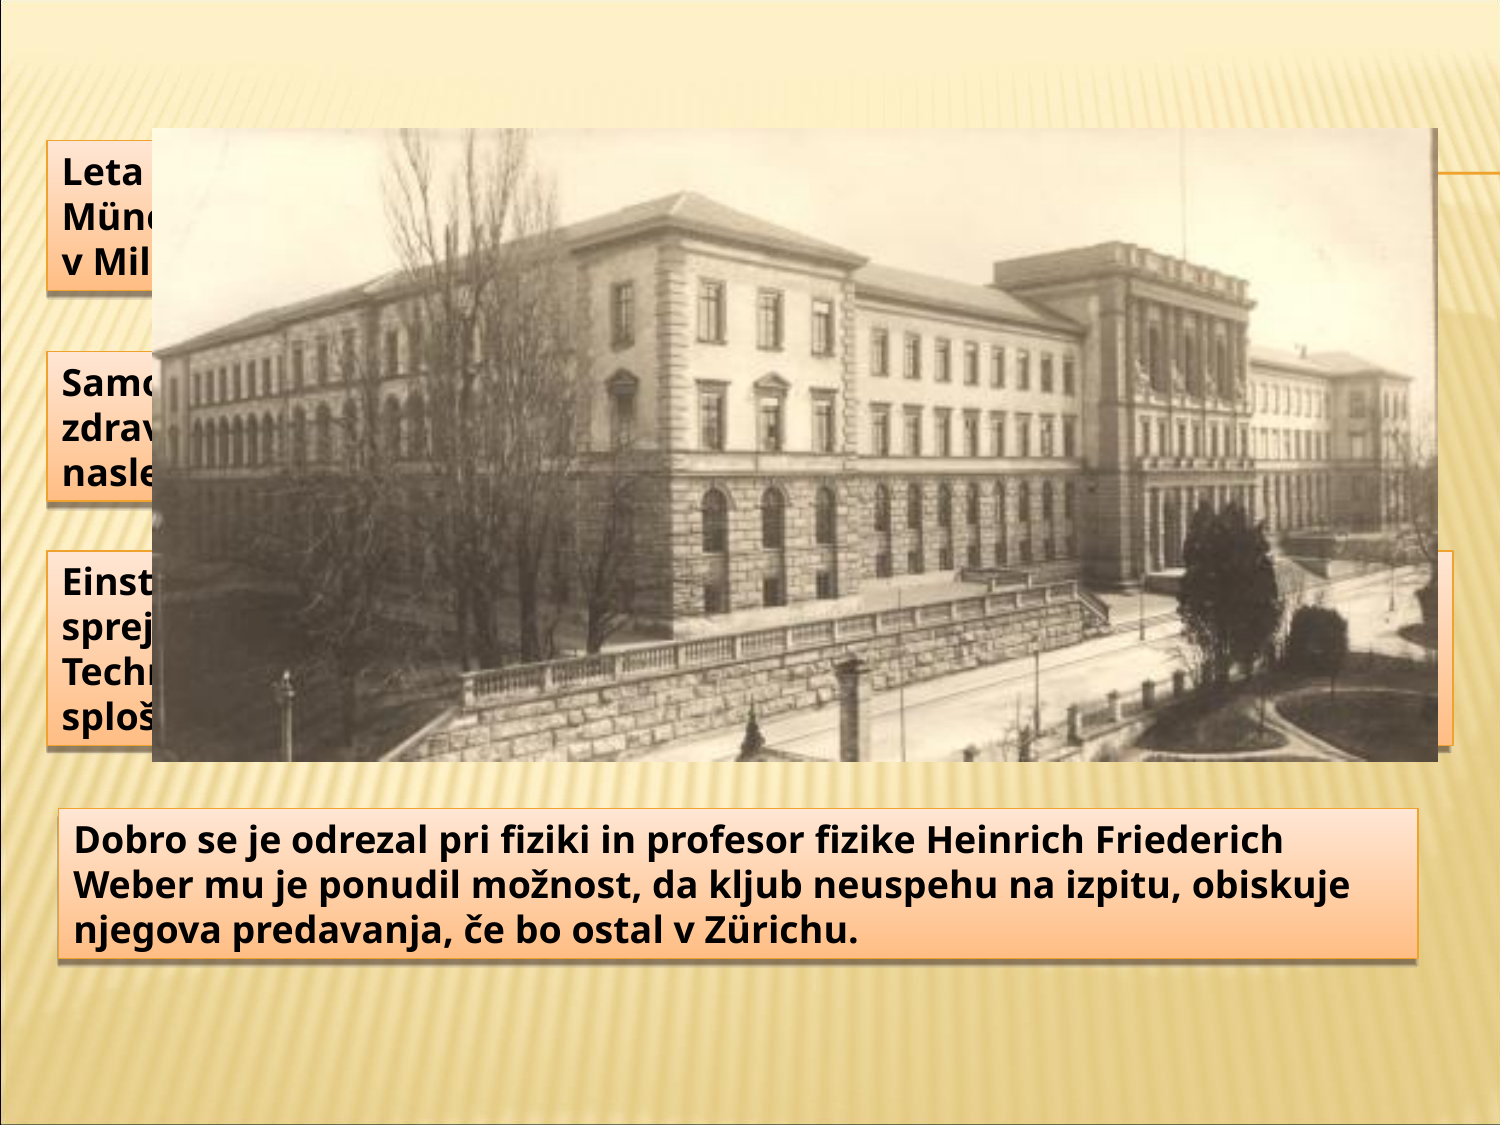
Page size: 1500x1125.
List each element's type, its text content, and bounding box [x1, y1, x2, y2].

text_box Dobro se je odrezal pri fiziki in profesor fizike Heinrich Friederich Weber mu je ponudil možnost, da kljub neuspehu na izpitu, obiskuje njegova predavanja, če bo ostal v Zürichu. [58, 808, 1418, 959]
picture [0, 0, 1500, 1125]
text_box Leta 1894 se je družina preselila v Italijo, vendar Albert je ostal v Münchnu, da bi končal šolanje. Leto kasneje se je družina preselila v Milano nato pa v Švico. [46, 140, 152, 291]
text_box Einsteinu so jeseni 1895 posebej dovolili, da kljub mladosti delal sprejemni izpit za državno tehniško visoko šolo (Eidgenössische Technische Hochschule (ETH)) v Zürichu. Izpita ni naredil saj je bilo pri splošnih predmetih njegovo znanje preveč pomanjkljivo. [46, 550, 152, 746]
text_box Samota ga je zelo potrla, zato je odšel po potrdilo zdravnika in dobil odpustnico iz šole. Spomladi naslednjega leta je odpotoval v Milano. [46, 351, 152, 502]
